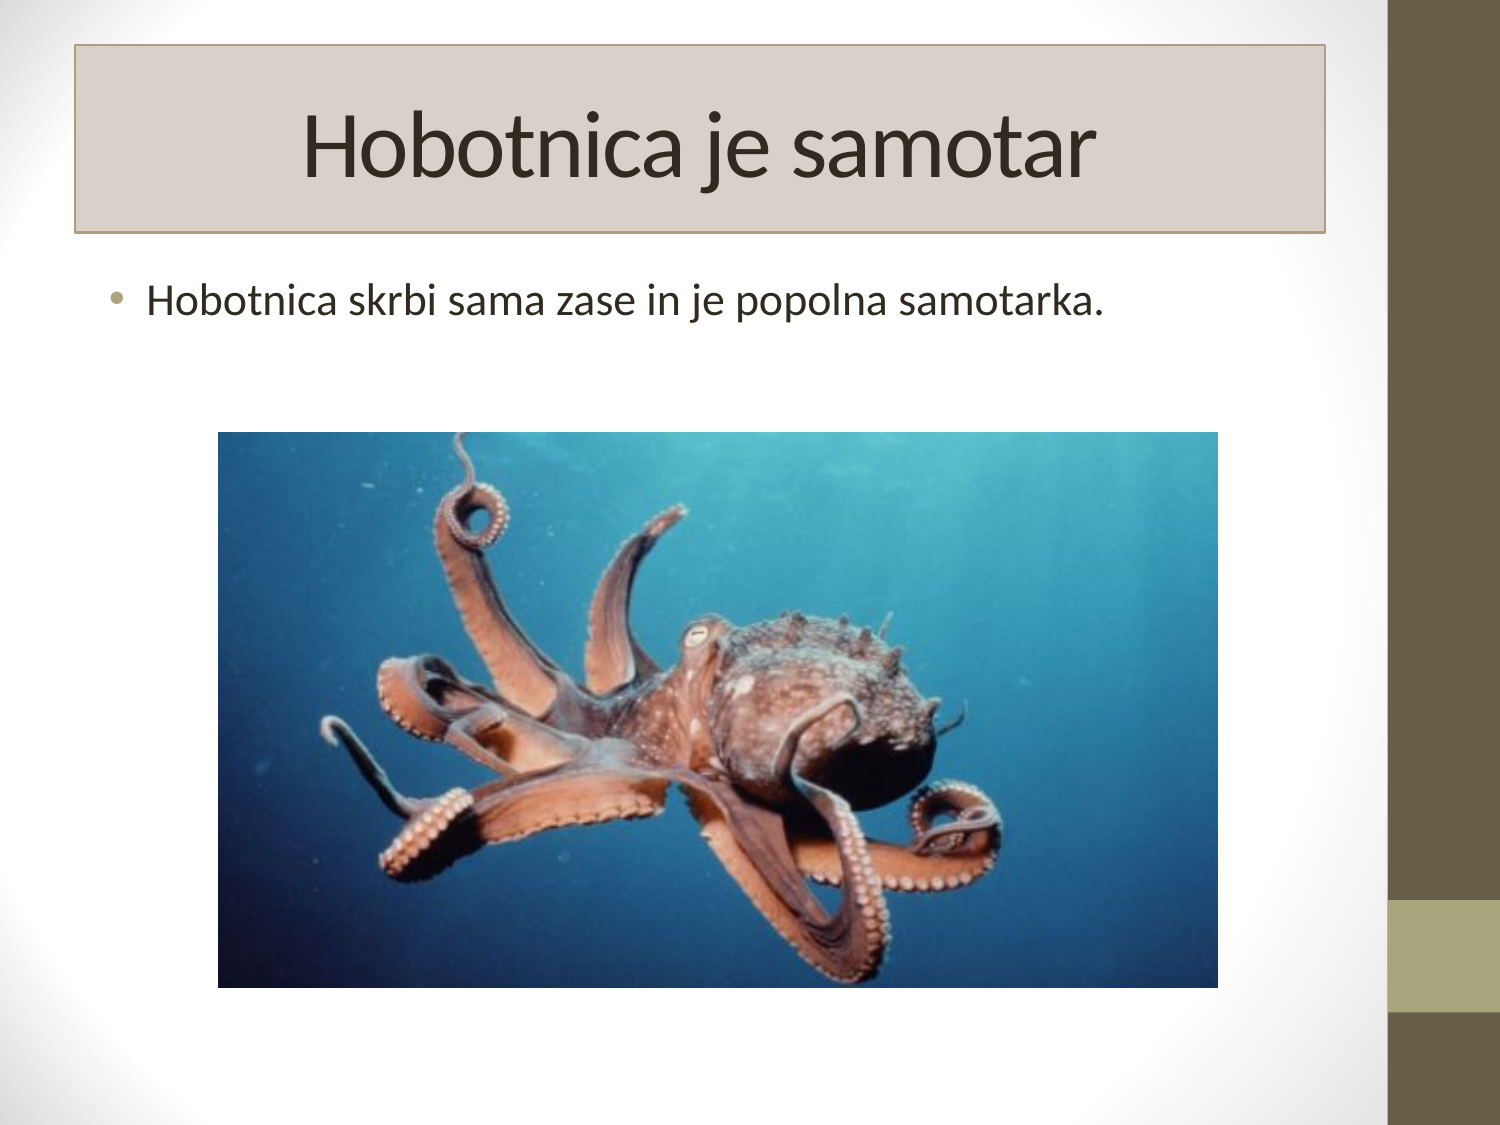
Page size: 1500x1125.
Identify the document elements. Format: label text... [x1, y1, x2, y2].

list Hobotnica skrbi sama zase in je popolna samotarka. [75, 262, 1325, 1050]
picture [0, 0, 1387, 1125]
title Hobotnica je samotar [75, 45, 1325, 233]
